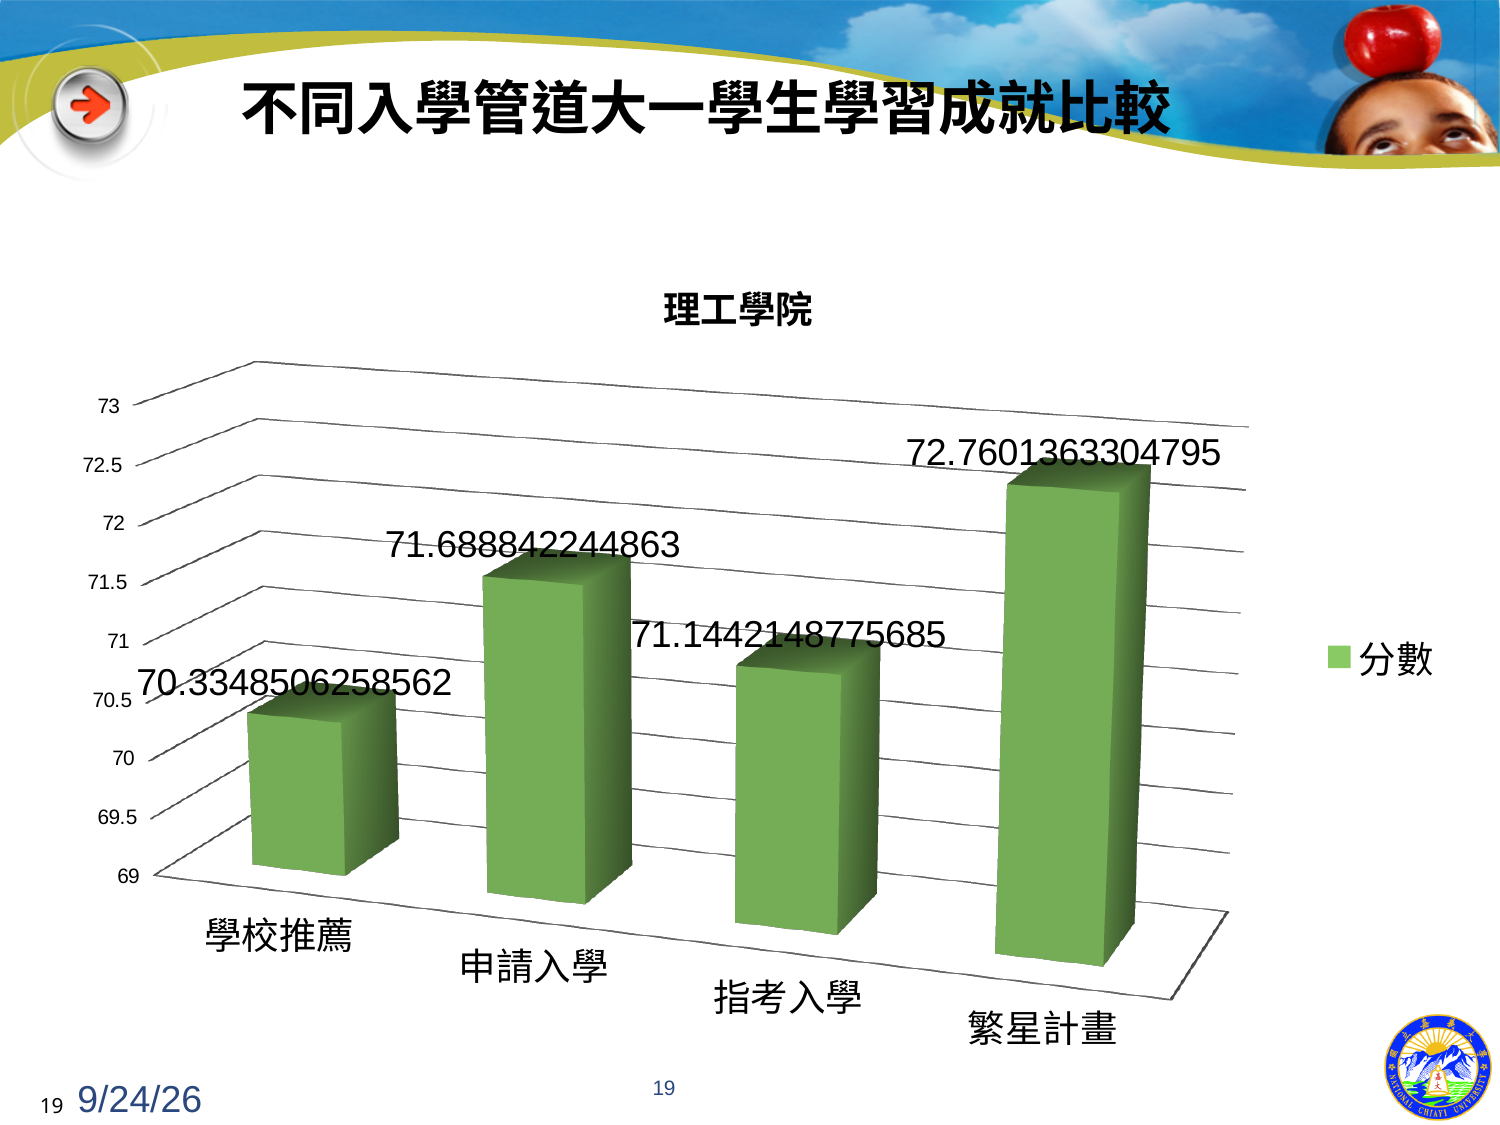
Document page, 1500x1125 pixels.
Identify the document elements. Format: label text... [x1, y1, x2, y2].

text_box [637, 1071, 775, 1111]
chart [17, 243, 1459, 1071]
title 不同入學管道大一學生學習成就比較 [225, 28, 1388, 185]
text_box [24, 1071, 376, 1125]
